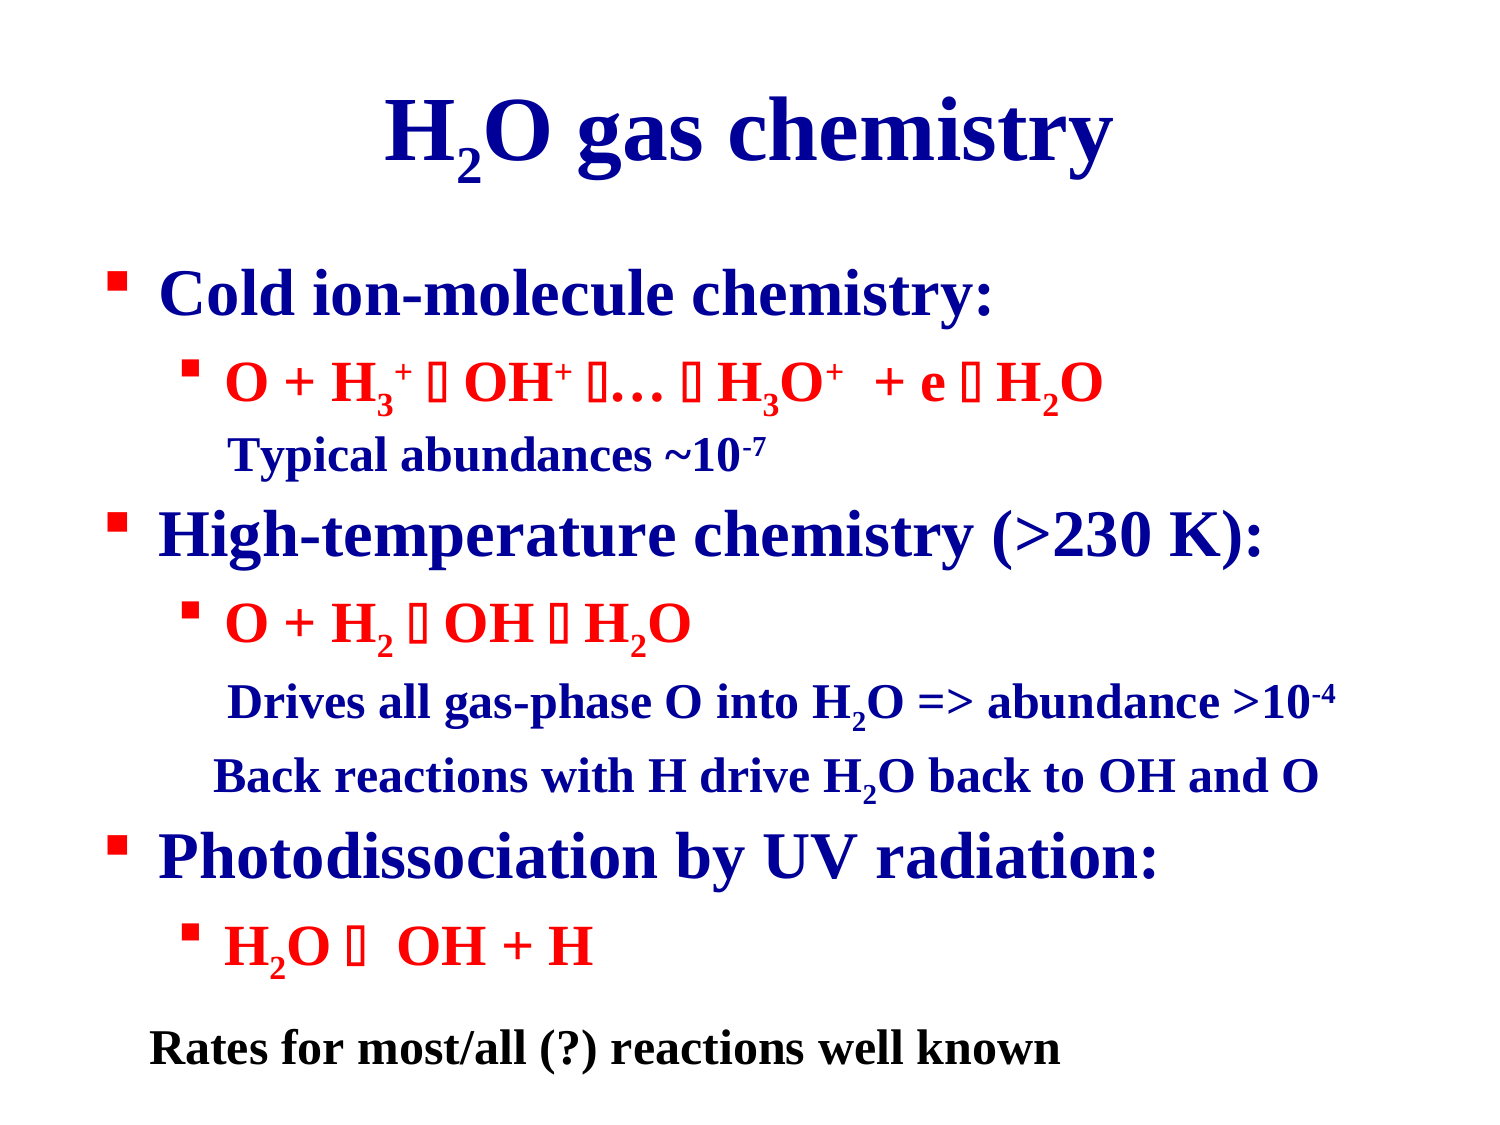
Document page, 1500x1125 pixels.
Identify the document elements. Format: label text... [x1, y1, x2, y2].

list Cold ion-molecule chemistry: O + H3+  OH+ …  H3O+ + e  H2O Typical abundances ~10-7 High-temperature chemistry (>230 K): O + H2  OH  H2O Drives all gas-phase O into H2O => abundance >10-4 Back reactions with H drive H2O back to OH and O Photodissociation by UV radiation: H2O  OH + H [87, 249, 1363, 1076]
text_box Rates for most/all (?) reactions well known [134, 1006, 1077, 1083]
title H2O gas chemistry [112, 37, 1388, 225]
